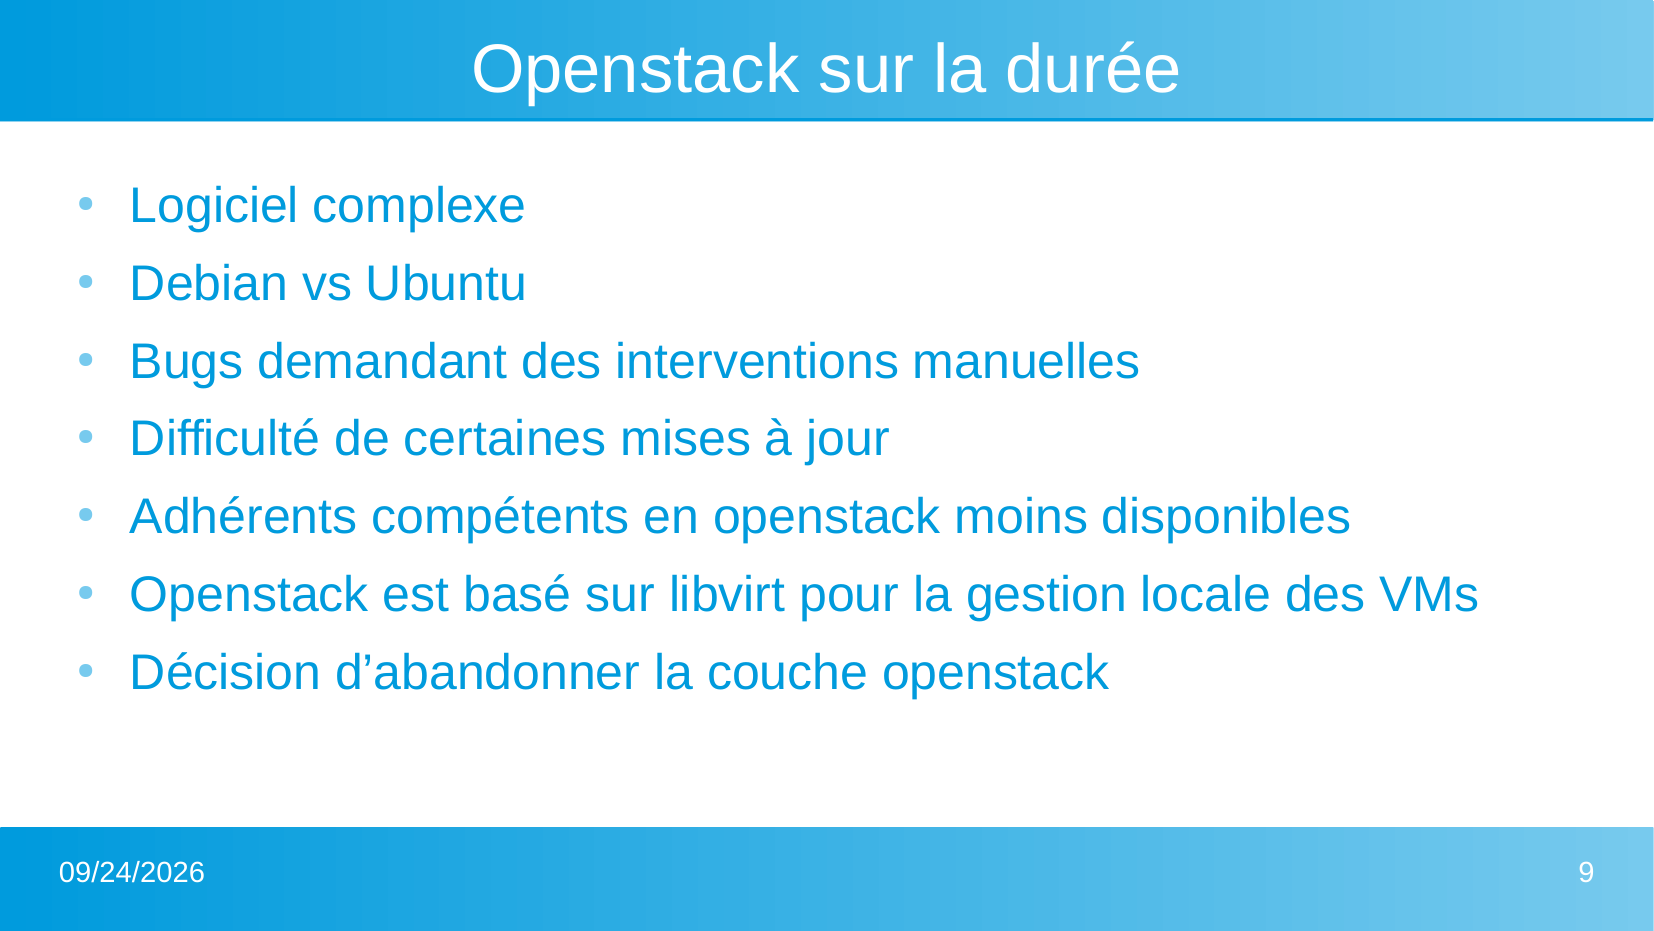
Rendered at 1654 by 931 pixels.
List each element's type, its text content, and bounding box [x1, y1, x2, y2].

title Openstack sur la durée [59, 29, 1595, 108]
list Logiciel complexe Debian vs Ubuntu Bugs demandant des interventions manuelles Difficulté de certaines mises à jour Adhérents compétents en openstack moins disponibles Openstack est basé sur libvirt pour la gestion locale des VMs Décision d’abandonner la couche openstack [59, 177, 1595, 768]
